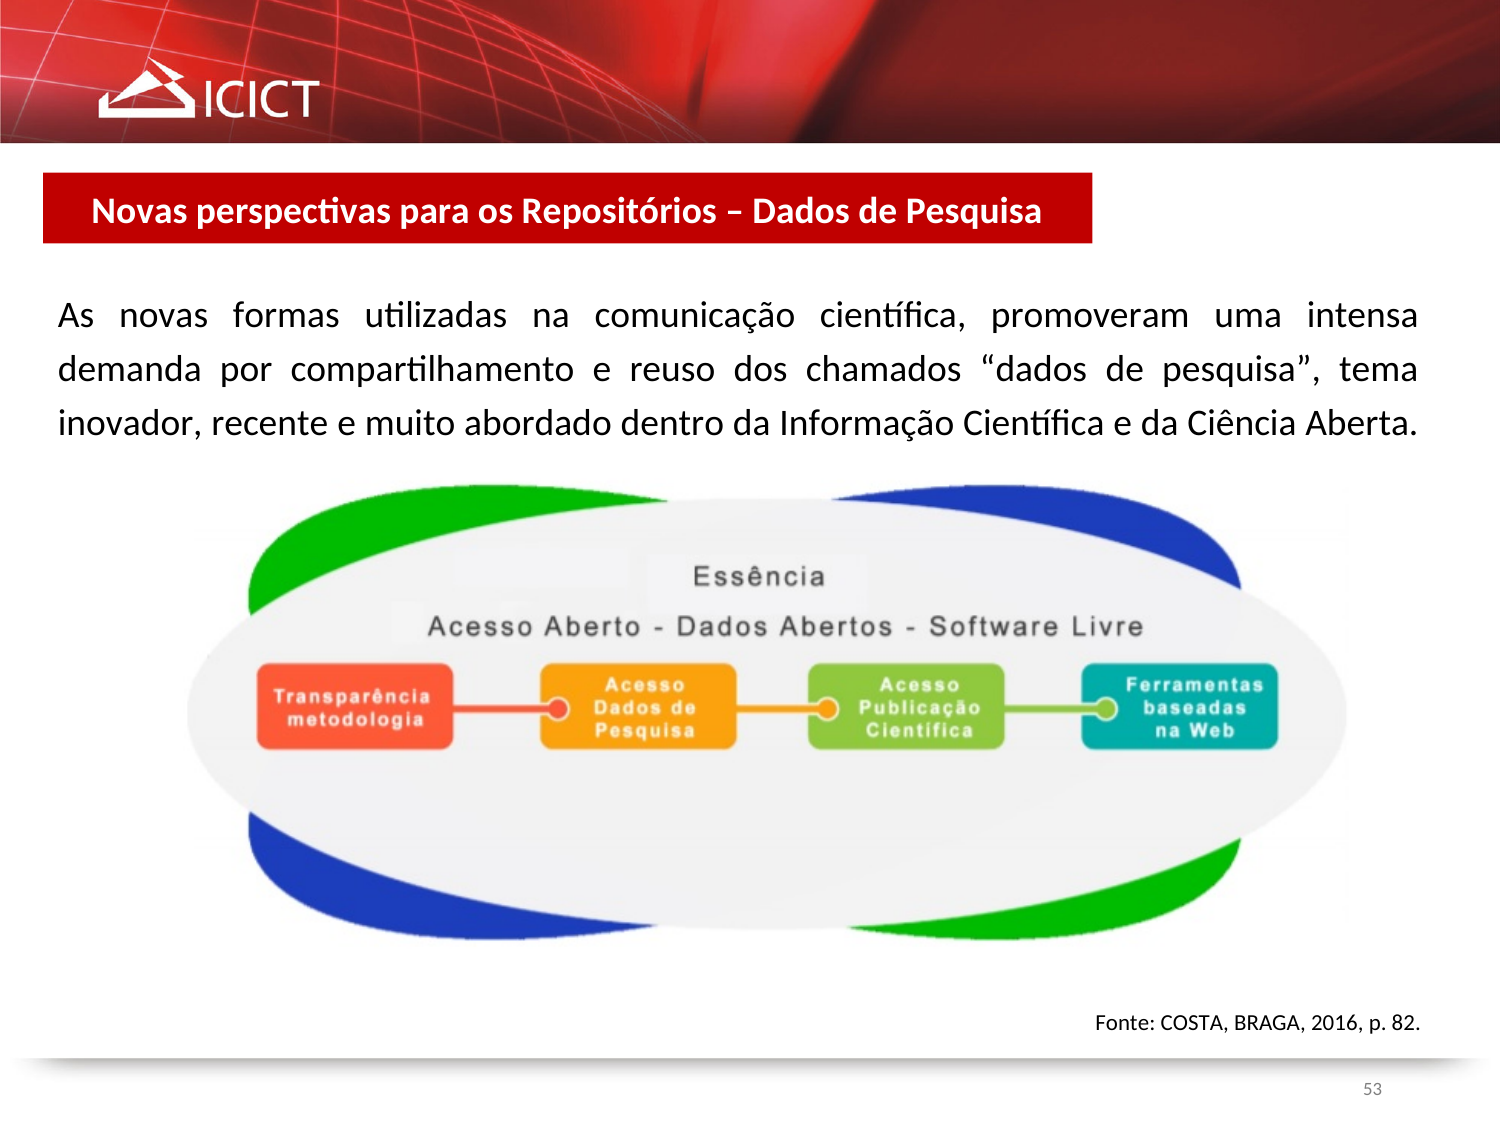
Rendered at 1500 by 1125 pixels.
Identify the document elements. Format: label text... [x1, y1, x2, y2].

text_box As novas formas utilizadas na comunicação científica, promoveram uma intensa demanda por compartilhamento e reuso dos chamados “dados de pesquisa”, tema inovador, recente e muito abordado dentro da Informação Científica e da Ciência Aberta. [43, 273, 1436, 452]
text_box Novas perspectivas para os Repositórios – Dados de Pesquisa [43, 172, 1093, 244]
text_box Fonte: COSTA, BRAGA, 2016, p. 82. [1080, 999, 1459, 1043]
text_box <número> [1059, 1057, 1397, 1118]
picture [0, 0, 1500, 1125]
